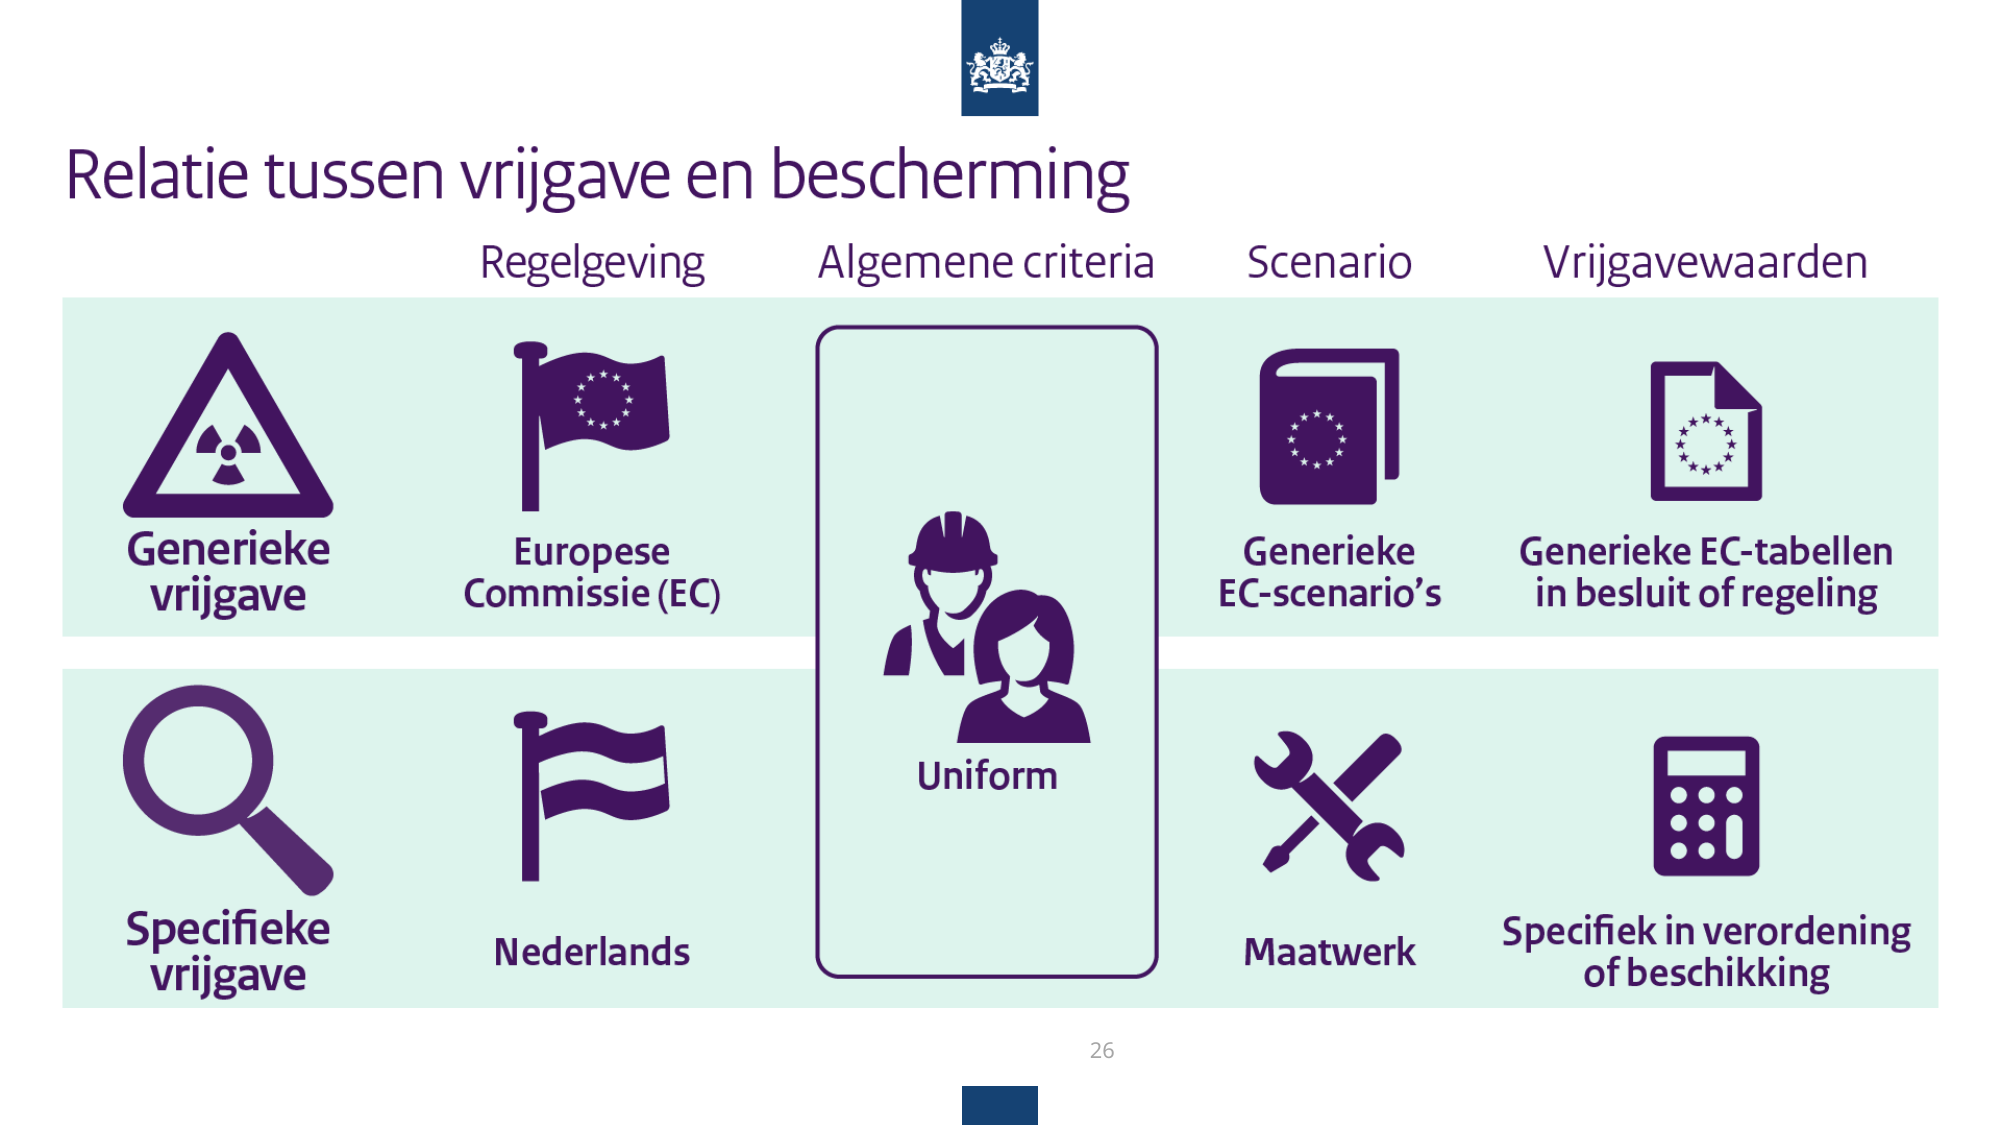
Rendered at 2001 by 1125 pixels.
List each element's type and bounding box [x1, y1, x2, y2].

picture [0, 117, 2000, 1008]
text_box [1074, 1020, 1897, 1074]
